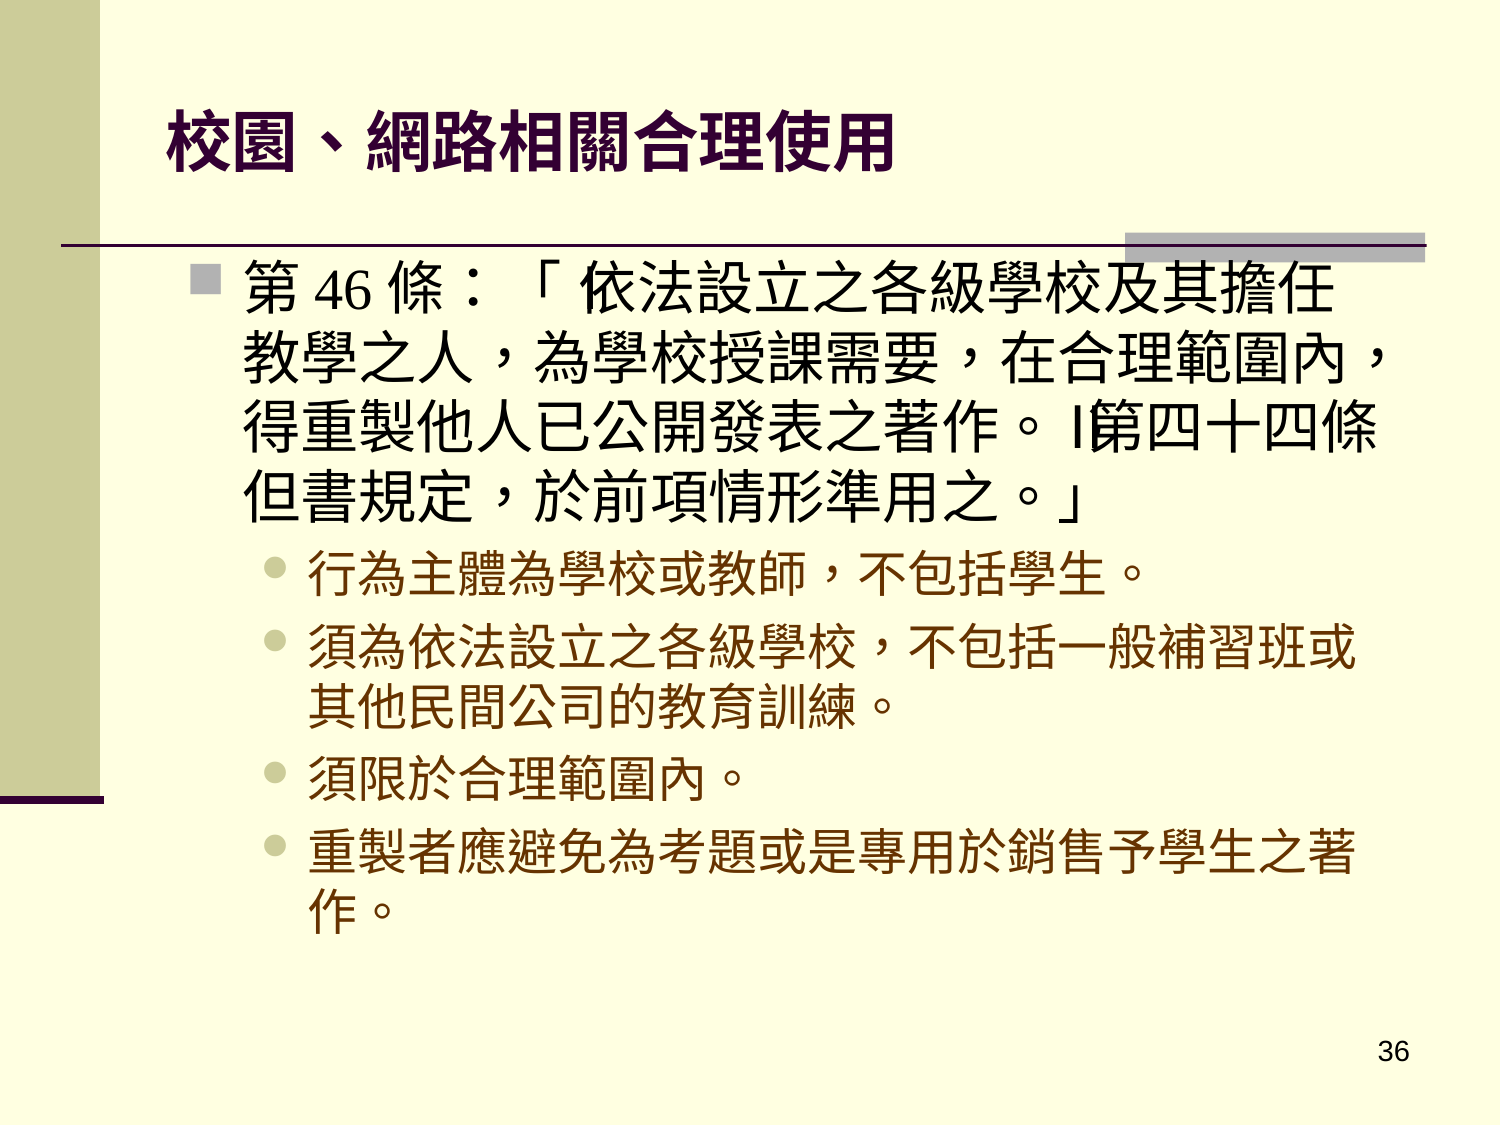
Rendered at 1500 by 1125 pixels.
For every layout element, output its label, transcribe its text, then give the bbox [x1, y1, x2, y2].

text_box <編號> [1074, 1024, 1426, 1103]
title 校園、網路相關合理使用 [150, 45, 1426, 234]
list 第46條：「Ⅰ依法設立之各級學校及其擔任教學之人，為學校授課需要，在合理範圍內，得重製他人已公開發表之著作。Ⅱ第四十四條但書規定，於前項情形準用之。」 行為主體為學校或教師，不包括學生。 須為依法設立之各級學校，不包括一般補習班或其他民間公司的教育訓練。 須限於合理範圍內。 重製者應避免為考題或是專用於銷售予學生之著作。 [171, 243, 1409, 1084]
